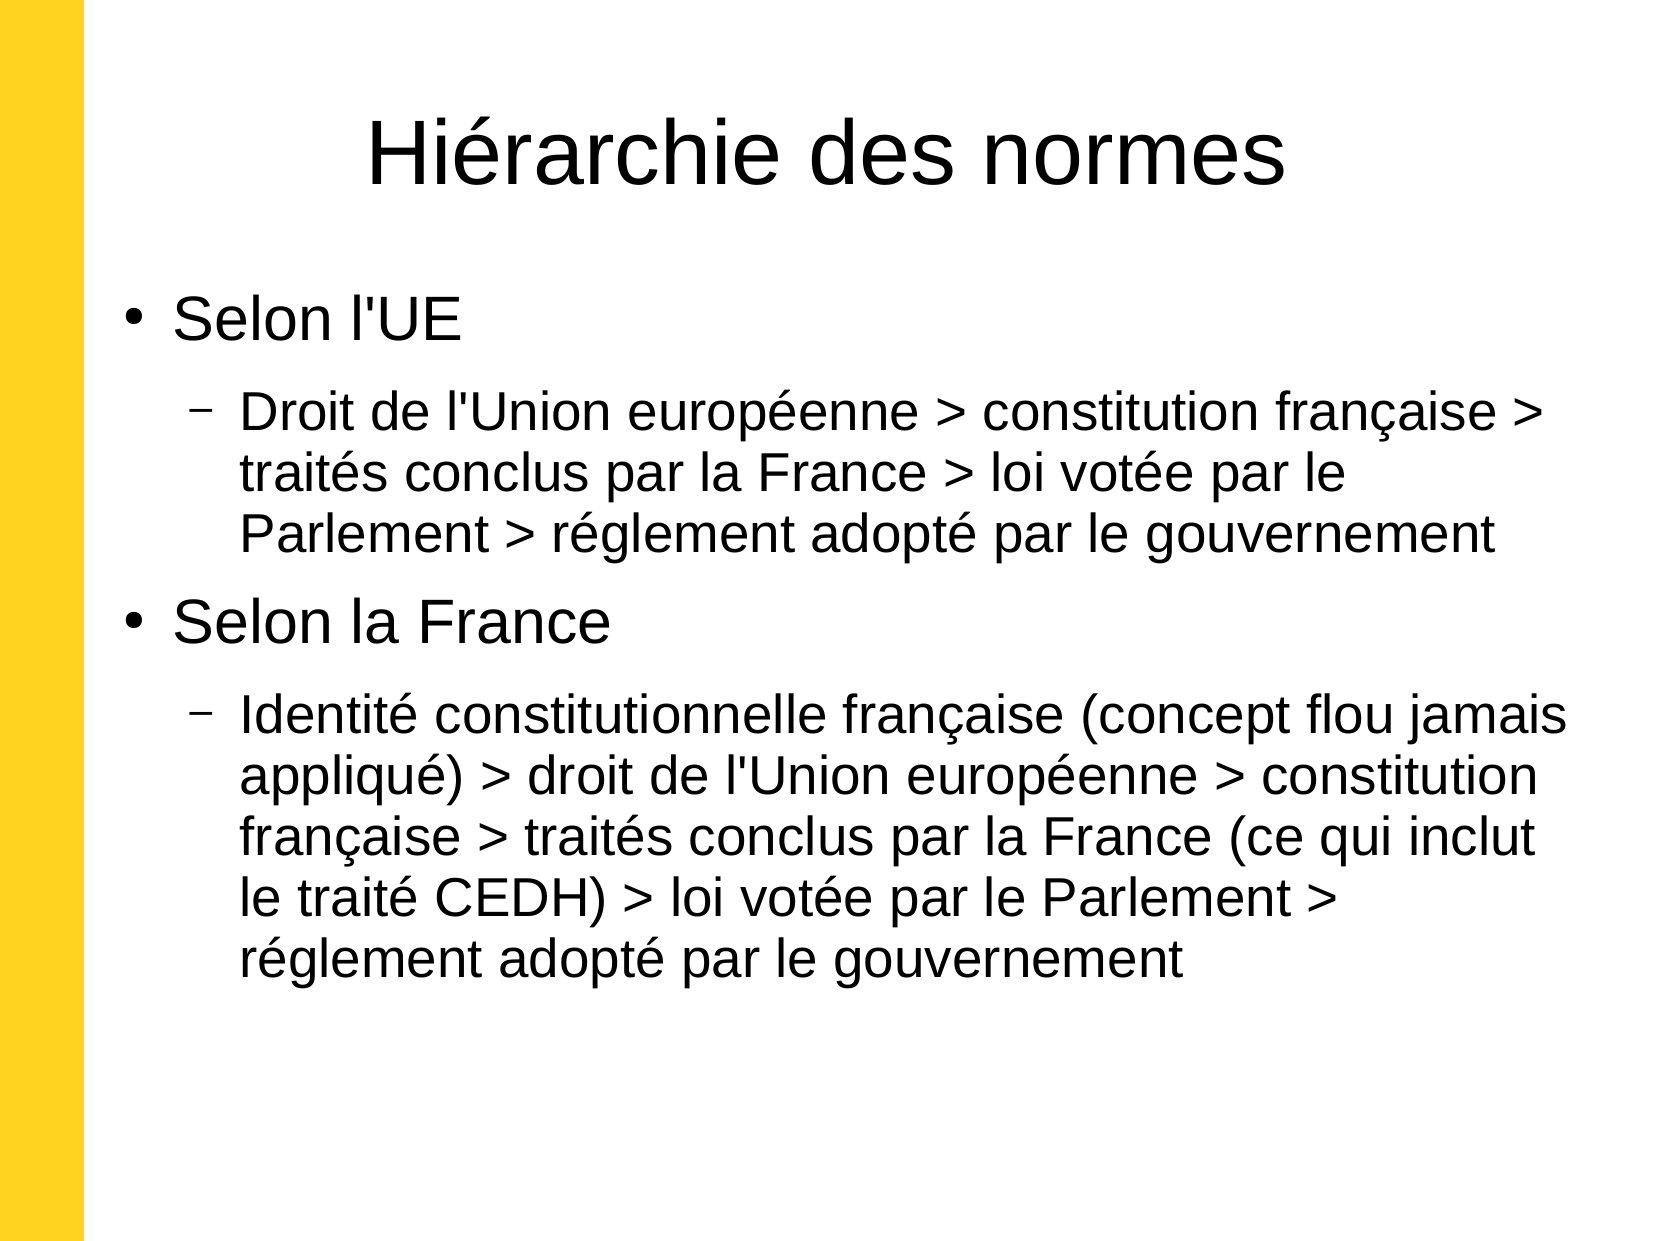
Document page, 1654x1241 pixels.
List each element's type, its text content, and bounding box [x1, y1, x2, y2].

title Hiérarchie des normes [84, 49, 1571, 257]
list Selon l'UE Droit de l'Union européenne > constitution française > traités conclus par la France > loi votée par le Parlement > réglement adopté par le gouvernement Selon la France Identité constitutionnelle française (concept flou jamais appliqué) > droit de l'Union européenne > constitution française > traités conclus par la France (ce qui inclut le traité CEDH) > loi votée par le Parlement > réglement adopté par le gouvernement [106, 283, 1595, 1003]
text_box [0, 0, 84, 1241]
